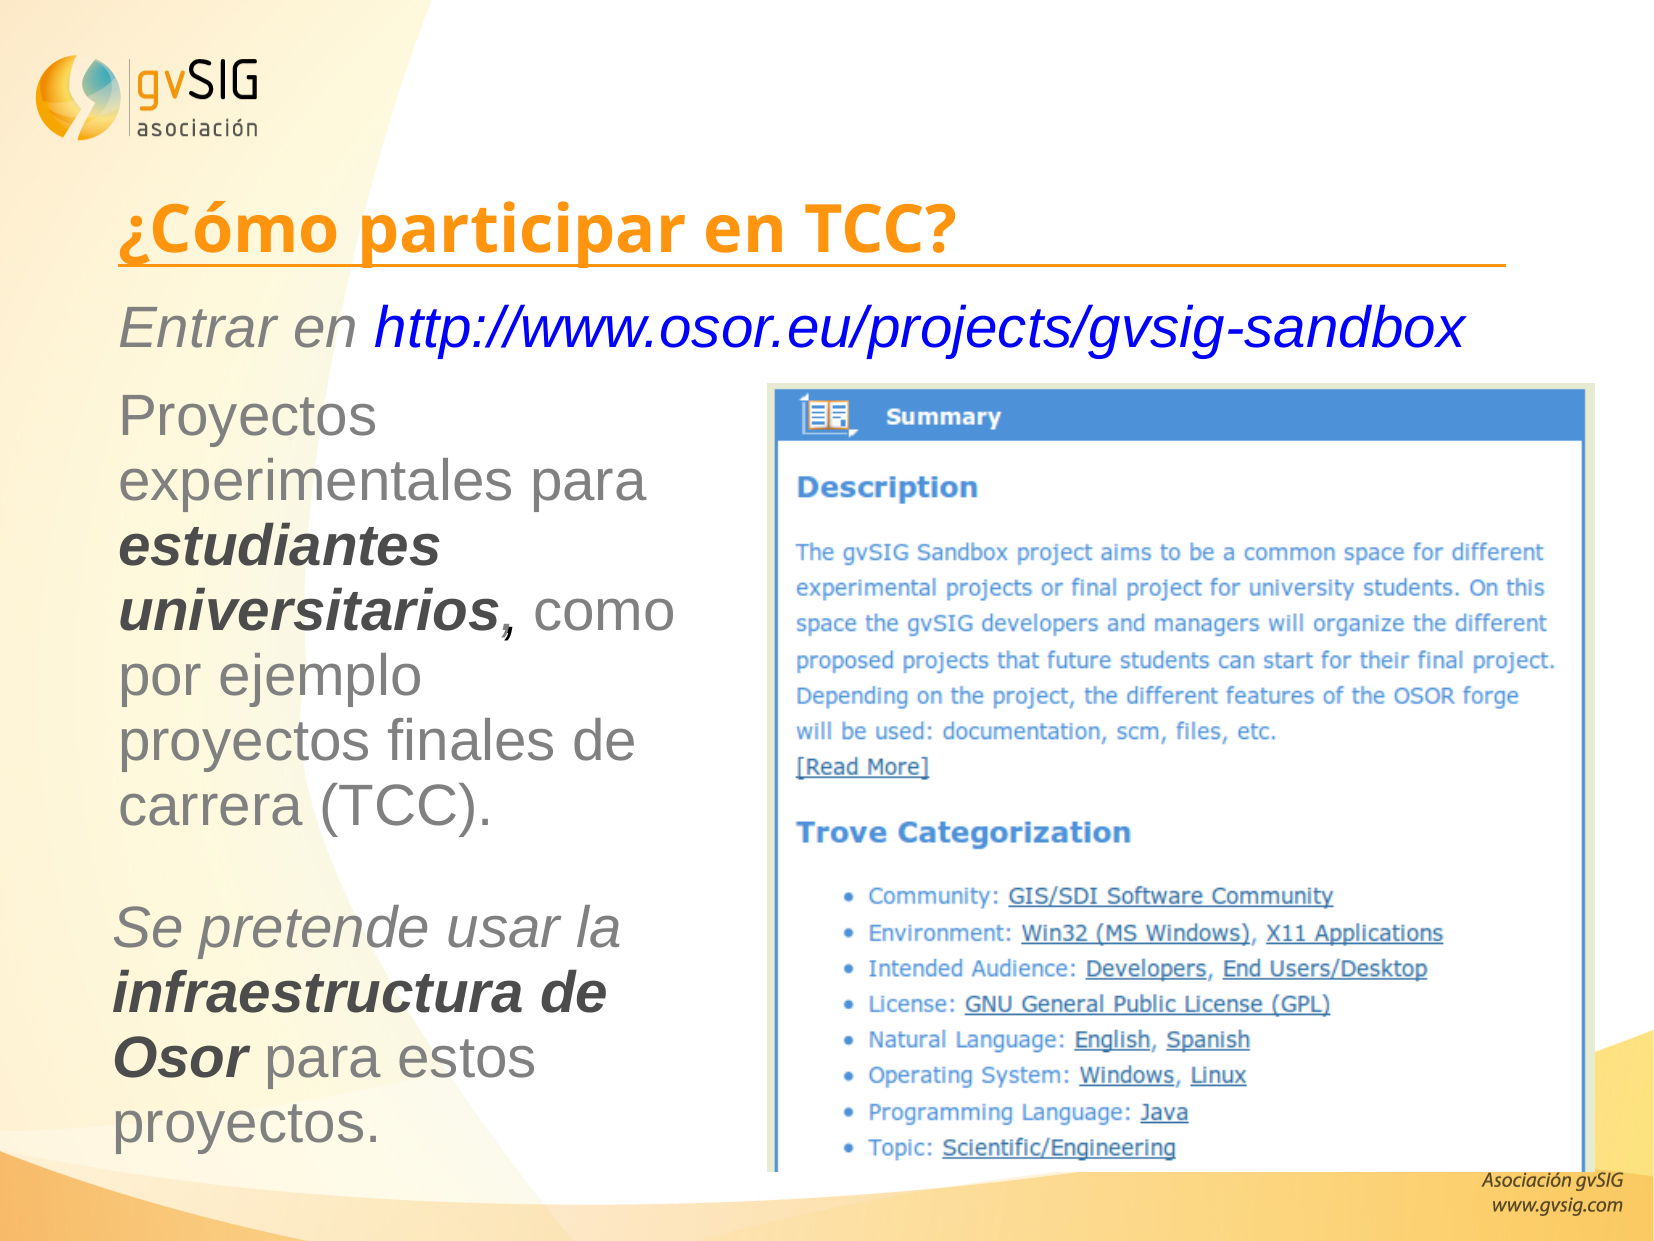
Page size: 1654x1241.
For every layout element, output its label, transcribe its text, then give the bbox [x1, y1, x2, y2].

title Proyectos experimentales para estudiantes universitarios, como por ejemplo proyectos finales de carrera (TCC). [118, 382, 680, 839]
title Se pretende usar la infraestructura de Osor para estos proyectos. [112, 893, 745, 1156]
title ¿Cómo participar en TCC? [118, 177, 1607, 276]
picture [0, 0, 1654, 1241]
title Entrar en http://www.osor.eu/projects/gvsig-sandbox [118, 283, 1595, 373]
